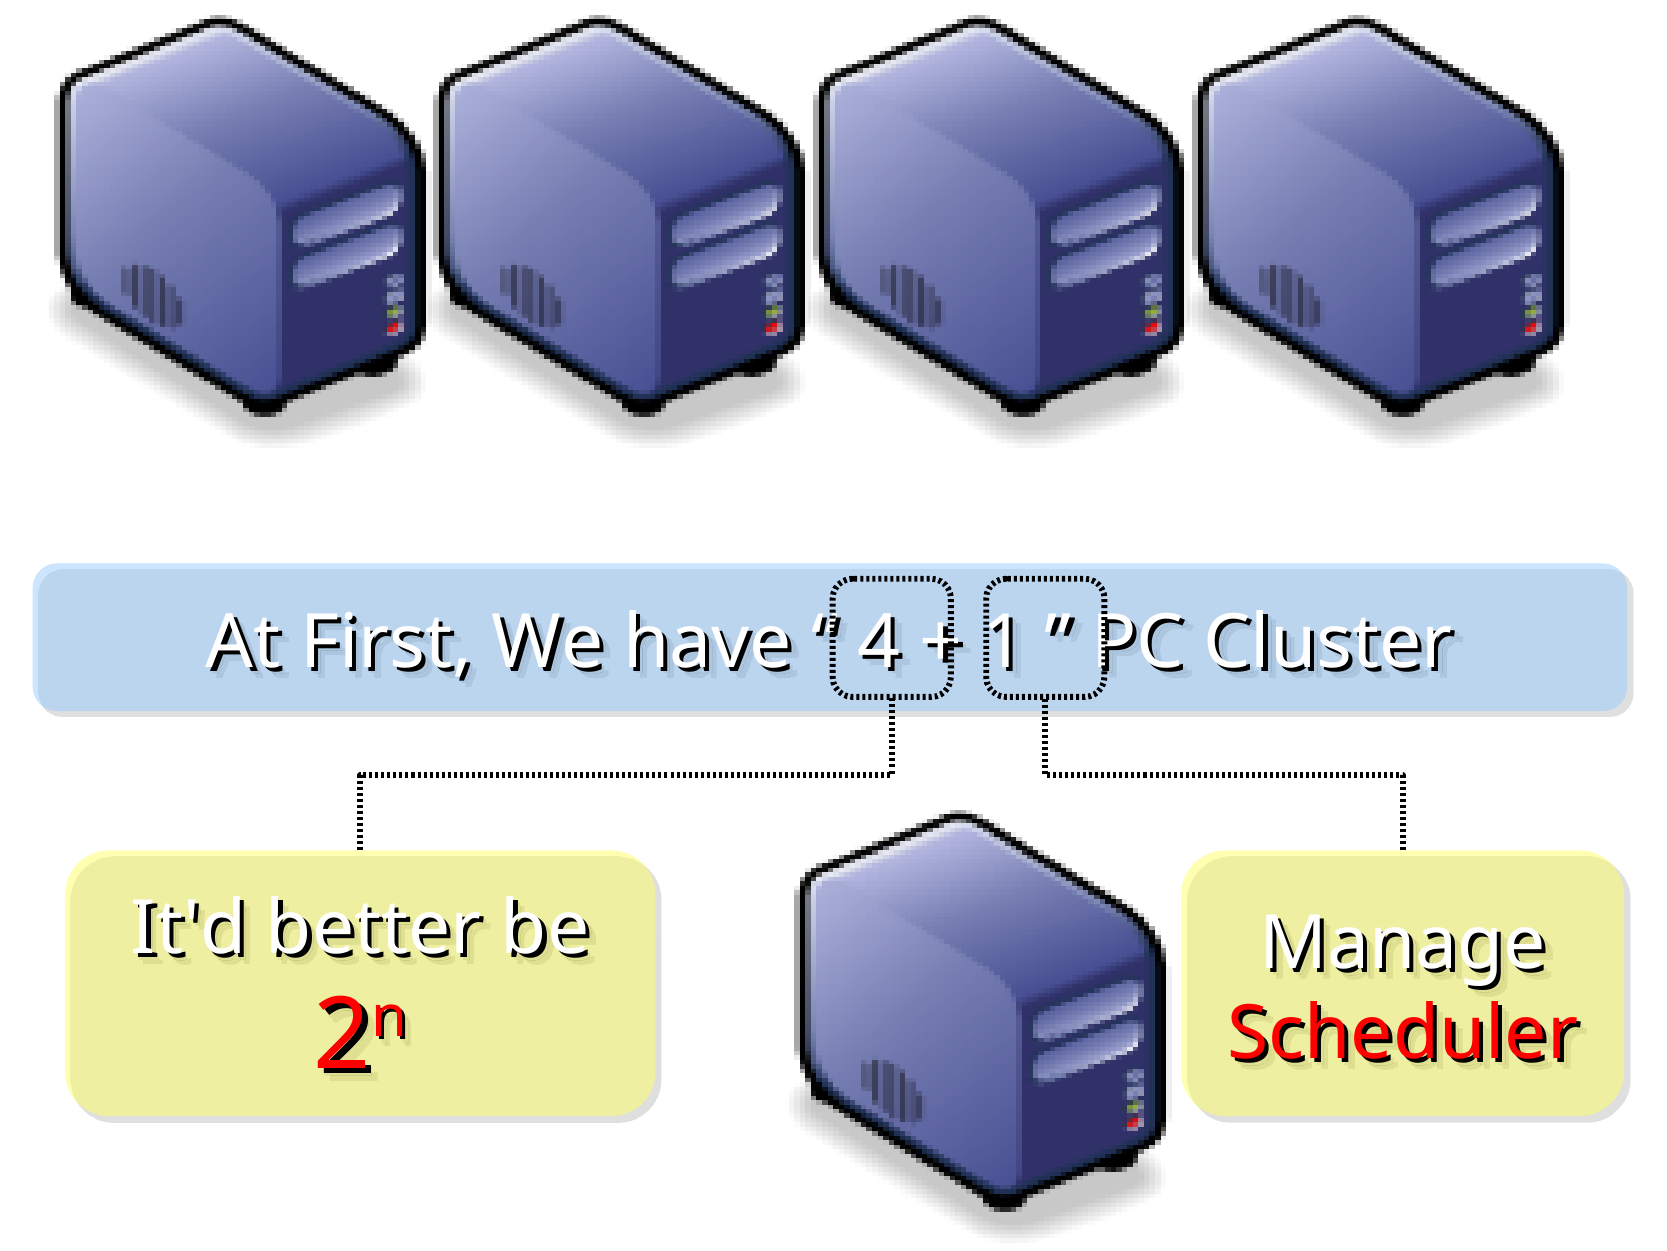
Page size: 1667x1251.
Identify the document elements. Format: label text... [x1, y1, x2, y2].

text_box At First, We have “ 4 + 1 ” PC Cluster [32, 563, 1628, 712]
text_box It'd better be 2n [64, 850, 656, 1117]
picture [767, 797, 1211, 1251]
text_box Manage Scheduler [1181, 850, 1625, 1117]
picture [27, 2, 1609, 502]
